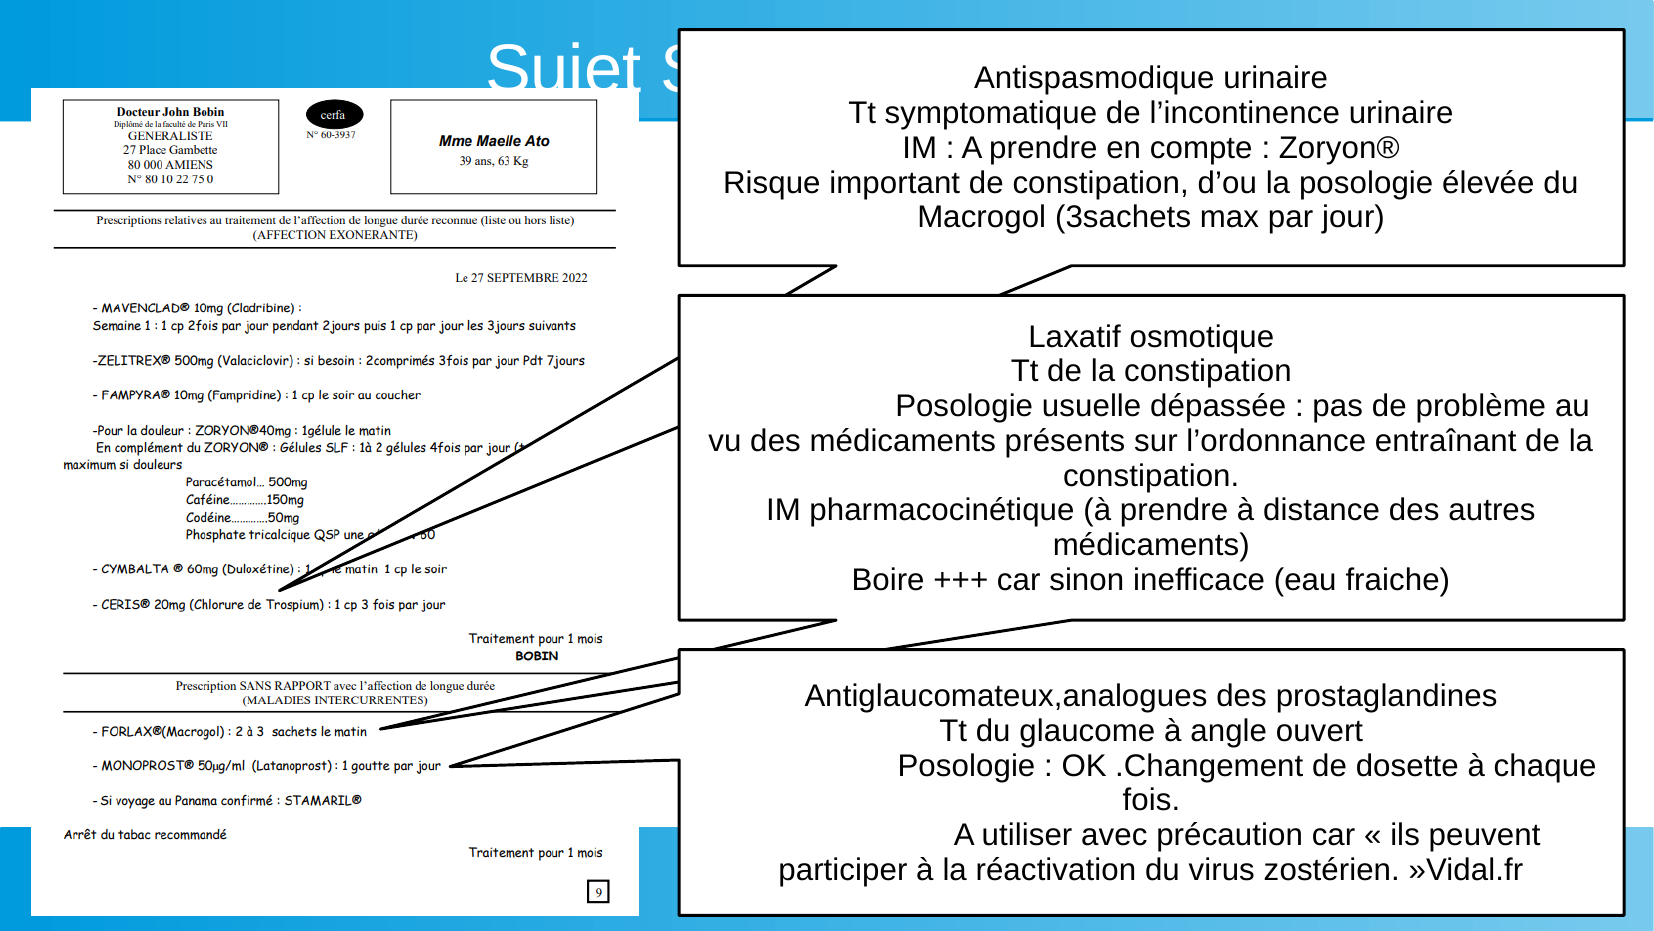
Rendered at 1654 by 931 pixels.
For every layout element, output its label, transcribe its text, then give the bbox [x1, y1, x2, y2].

picture [31, 88, 639, 916]
text_box Laxatif osmotique Tt de la constipation Posologie usuelle dépassée : pas de problème au vu des médicaments présents sur l’ordonnance entraînant de la constipation. IM pharmacocinétique (à prendre à distance des autres médicaments) Boire +++ car sinon inefficace (eau fraiche) [679, 295, 1625, 649]
text_box Antiglaucomateux,analogues des prostaglandines Tt du glaucome à angle ouvert Posologie : OK .Changement de dosette à chaque fois. A utiliser avec précaution car « ils peuvent participer à la réactivation du virus zostérien. »Vidal.fr [450, 649, 1625, 916]
text_box Antispasmodique urinaire Tt symptomatique de l’incontinence urinaire IM : A prendre en compte : Zoryon® Risque important de constipation, d’ou la posologie élevée du Macrogol (3sachets max par jour) [679, 29, 1625, 295]
text_box Laxatif osmotique Tt de la constipation Posologie usuelle dépassée : pas de problème au vu des médicaments présents sur l’ordonnance entraînant de la constipation. IM pharmacocinétique (à prendre à distance des autres médicaments) Boire +++ car sinon inefficace (eau fraiche) [380, 657, 679, 730]
title Sujet Septembre 2022 [59, 29, 679, 108]
text_box Antispasmodique urinaire Tt symptomatique de l’incontinence urinaire IM : A prendre en compte : Zoryon® Risque important de constipation, d’ou la posologie élevée du Macrogol (3sachets max par jour) [279, 357, 679, 591]
